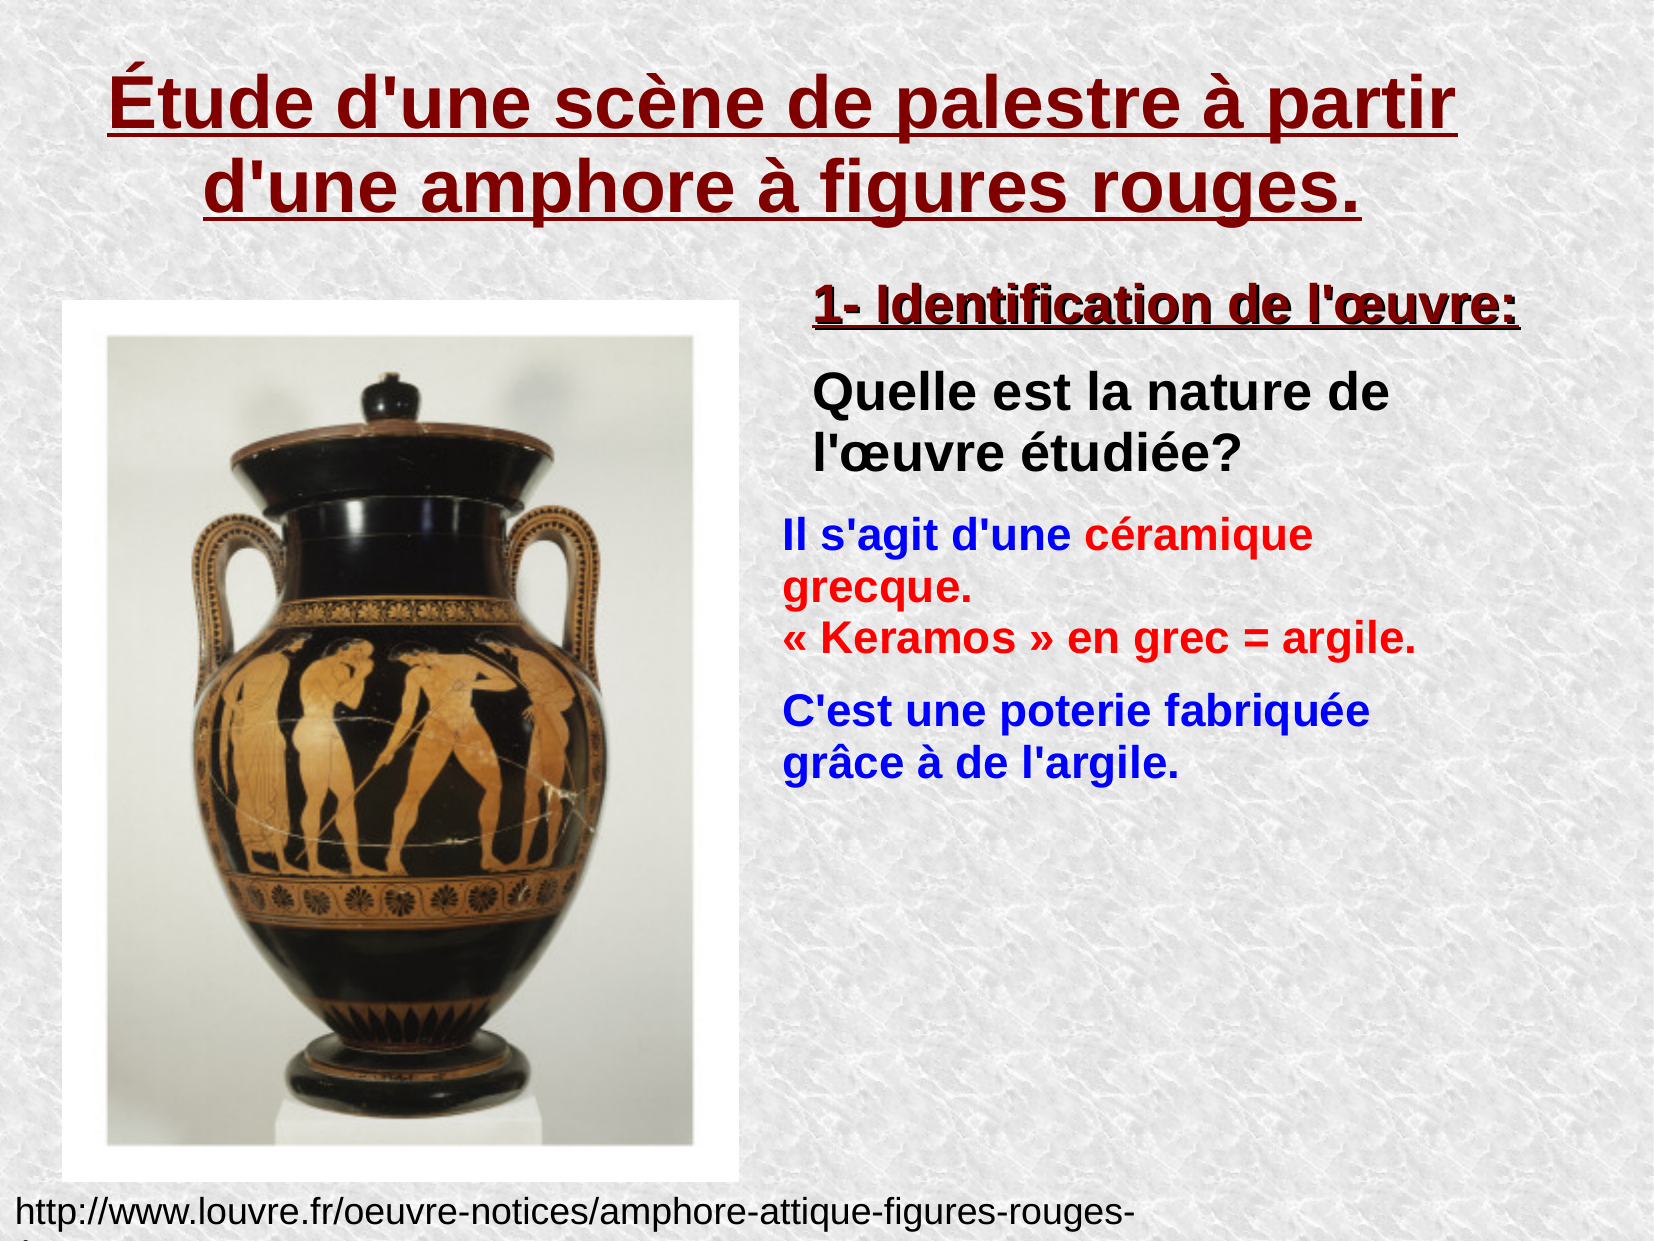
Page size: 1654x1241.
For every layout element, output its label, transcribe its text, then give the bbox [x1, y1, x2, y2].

text_box C'est une poterie fabriquée grâce à de l'argile. [767, 677, 1506, 798]
text_box http://www.louvre.fr/oeuvre-notices/amphore-attique-figures-rouges-1 [0, 1183, 1170, 1241]
text_box 1- Identification de l'œuvre: [797, 265, 1565, 343]
picture [0, 0, 1654, 1241]
text_box Étude d'une scène de palestre à partir d'une amphore à figures rouges. [59, 53, 1506, 237]
text_box Quelle est la nature de l'œuvre étudiée? [797, 354, 1536, 494]
text_box Il s'agit d'une céramique grecque. « Keramos » en grec = argile. [767, 501, 1506, 674]
